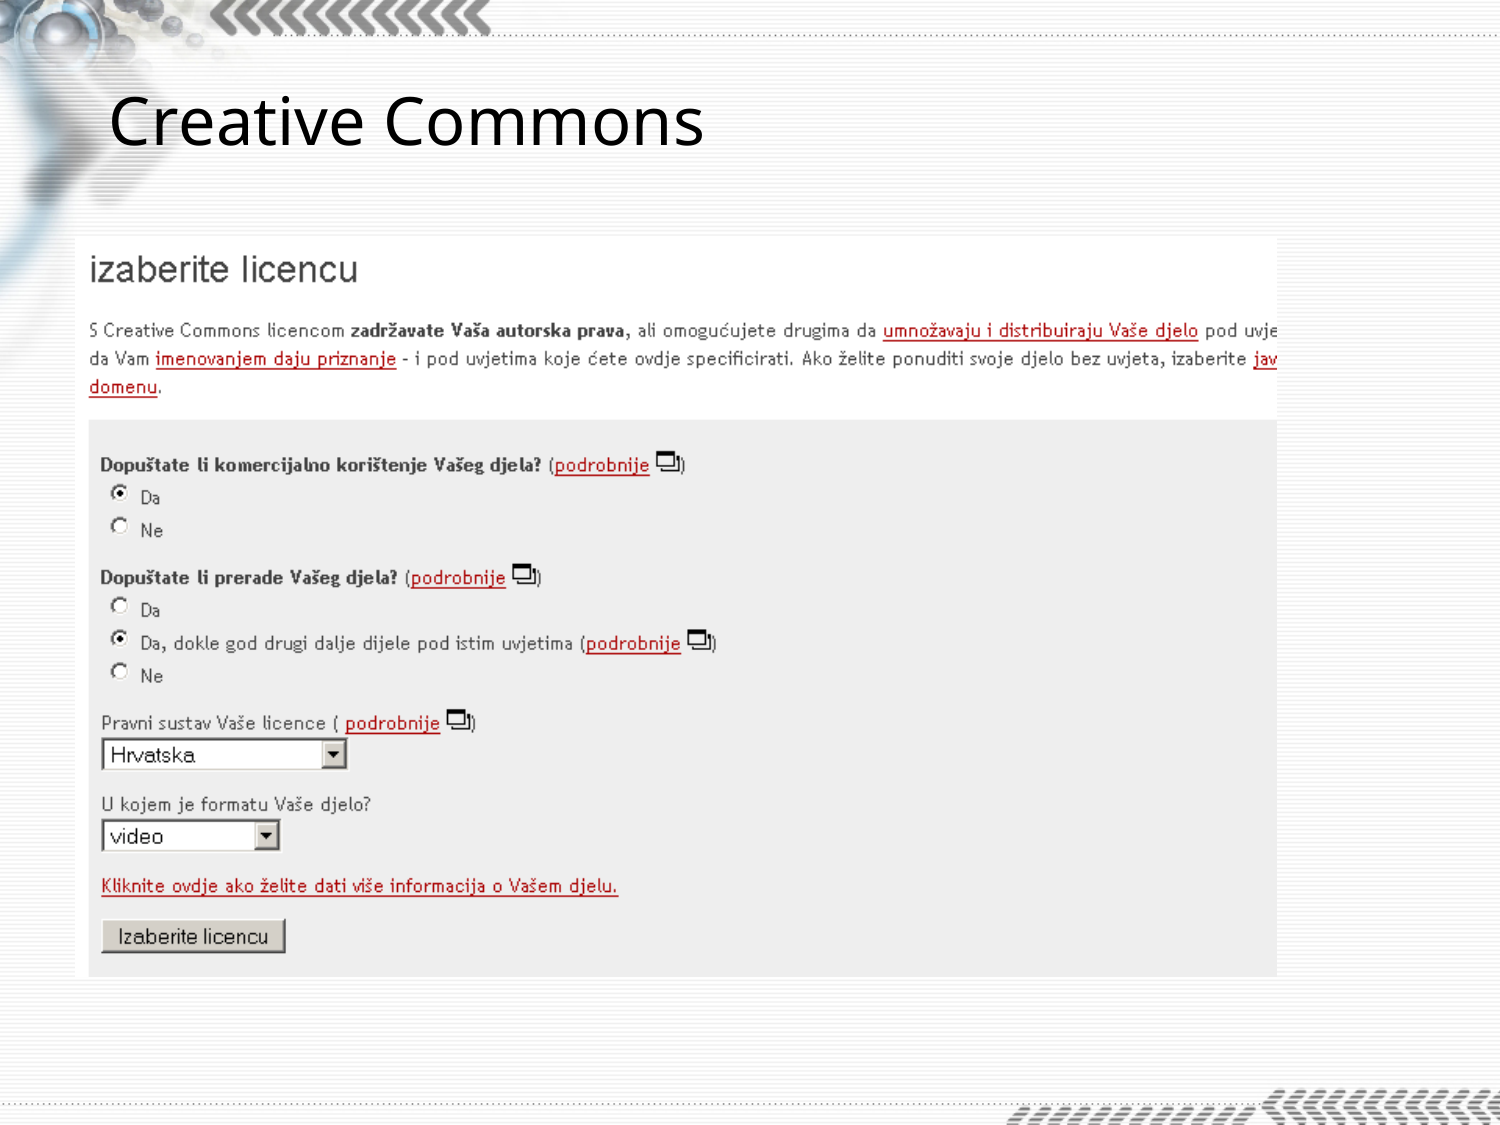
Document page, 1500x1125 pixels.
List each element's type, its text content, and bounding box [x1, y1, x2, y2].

title Creative Commons [94, 49, 1407, 173]
picture [0, 0, 1500, 1125]
